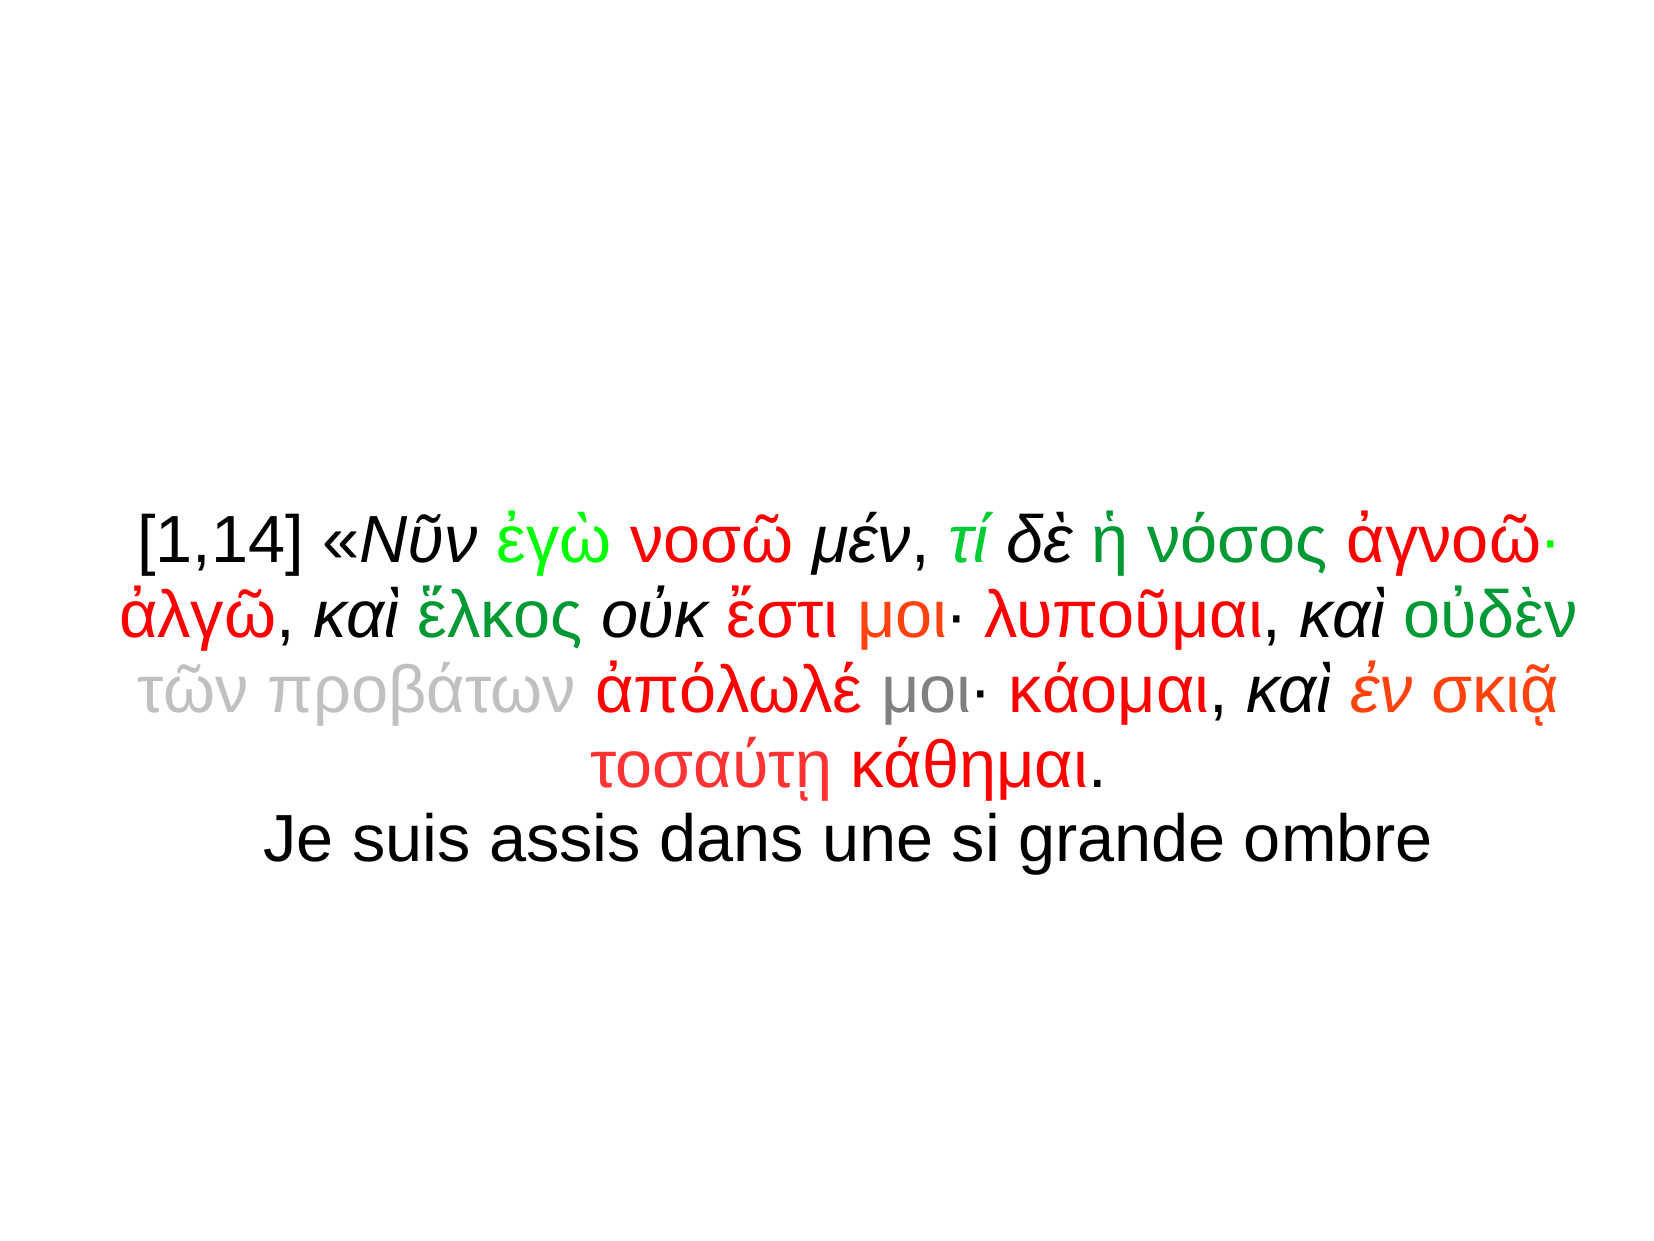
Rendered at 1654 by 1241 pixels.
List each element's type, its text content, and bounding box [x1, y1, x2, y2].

subtitle [1,14] «Νῦν ἐγὼ νοσῶ μέν, τί δὲ ἡ νόσος ἀγνοῶ· ἀλγῶ, καὶ ἕλκος οὐκ ἔστι μοι· λυποῦμαι, καὶ οὐδὲν τῶν προβάτων ἀπόλωλέ μοι· κάομαι, καὶ ἐν σκιᾷ τοσαύτῃ κάθημαι. Je suis assis dans une si grande ombre [104, 502, 1593, 1241]
table_header [836, 45, 1593, 397]
table_header [81, 45, 836, 397]
